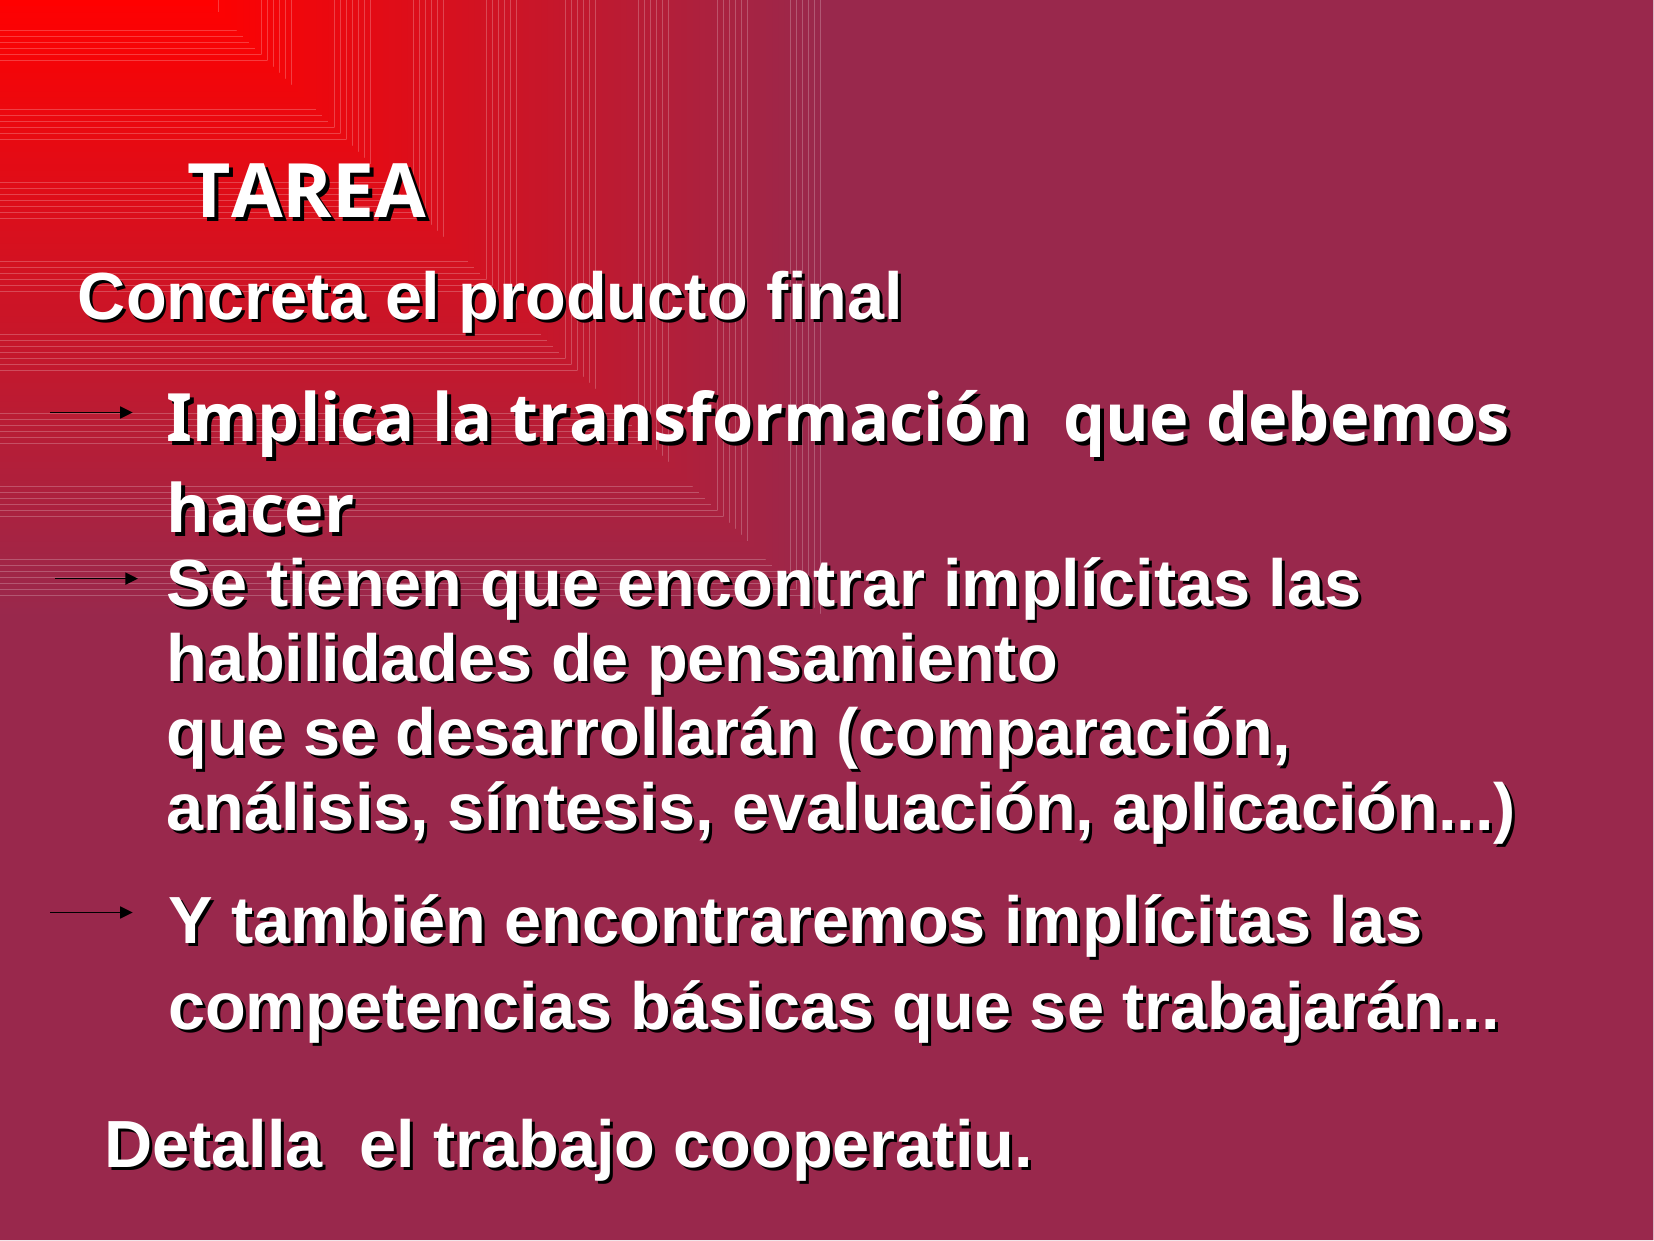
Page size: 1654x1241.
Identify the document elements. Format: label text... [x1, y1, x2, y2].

text_box TAREA [187, 137, 813, 247]
text_box Concreta el producto final [61, 249, 921, 418]
text_box Implica la transformación que debemos hacer [149, 362, 1570, 561]
text_box Detalla el trabajo cooperatiu. [87, 1087, 1068, 1195]
text_box Se tienen que encontrar implícitas las habilidades de pensamiento que se desarrollarán (comparación, análisis, síntesis, evaluación, aplicación...) [150, 537, 1574, 928]
text_box Y también encontraremos implícitas las competencias básicas que se trabajarán... [151, 875, 1654, 1058]
